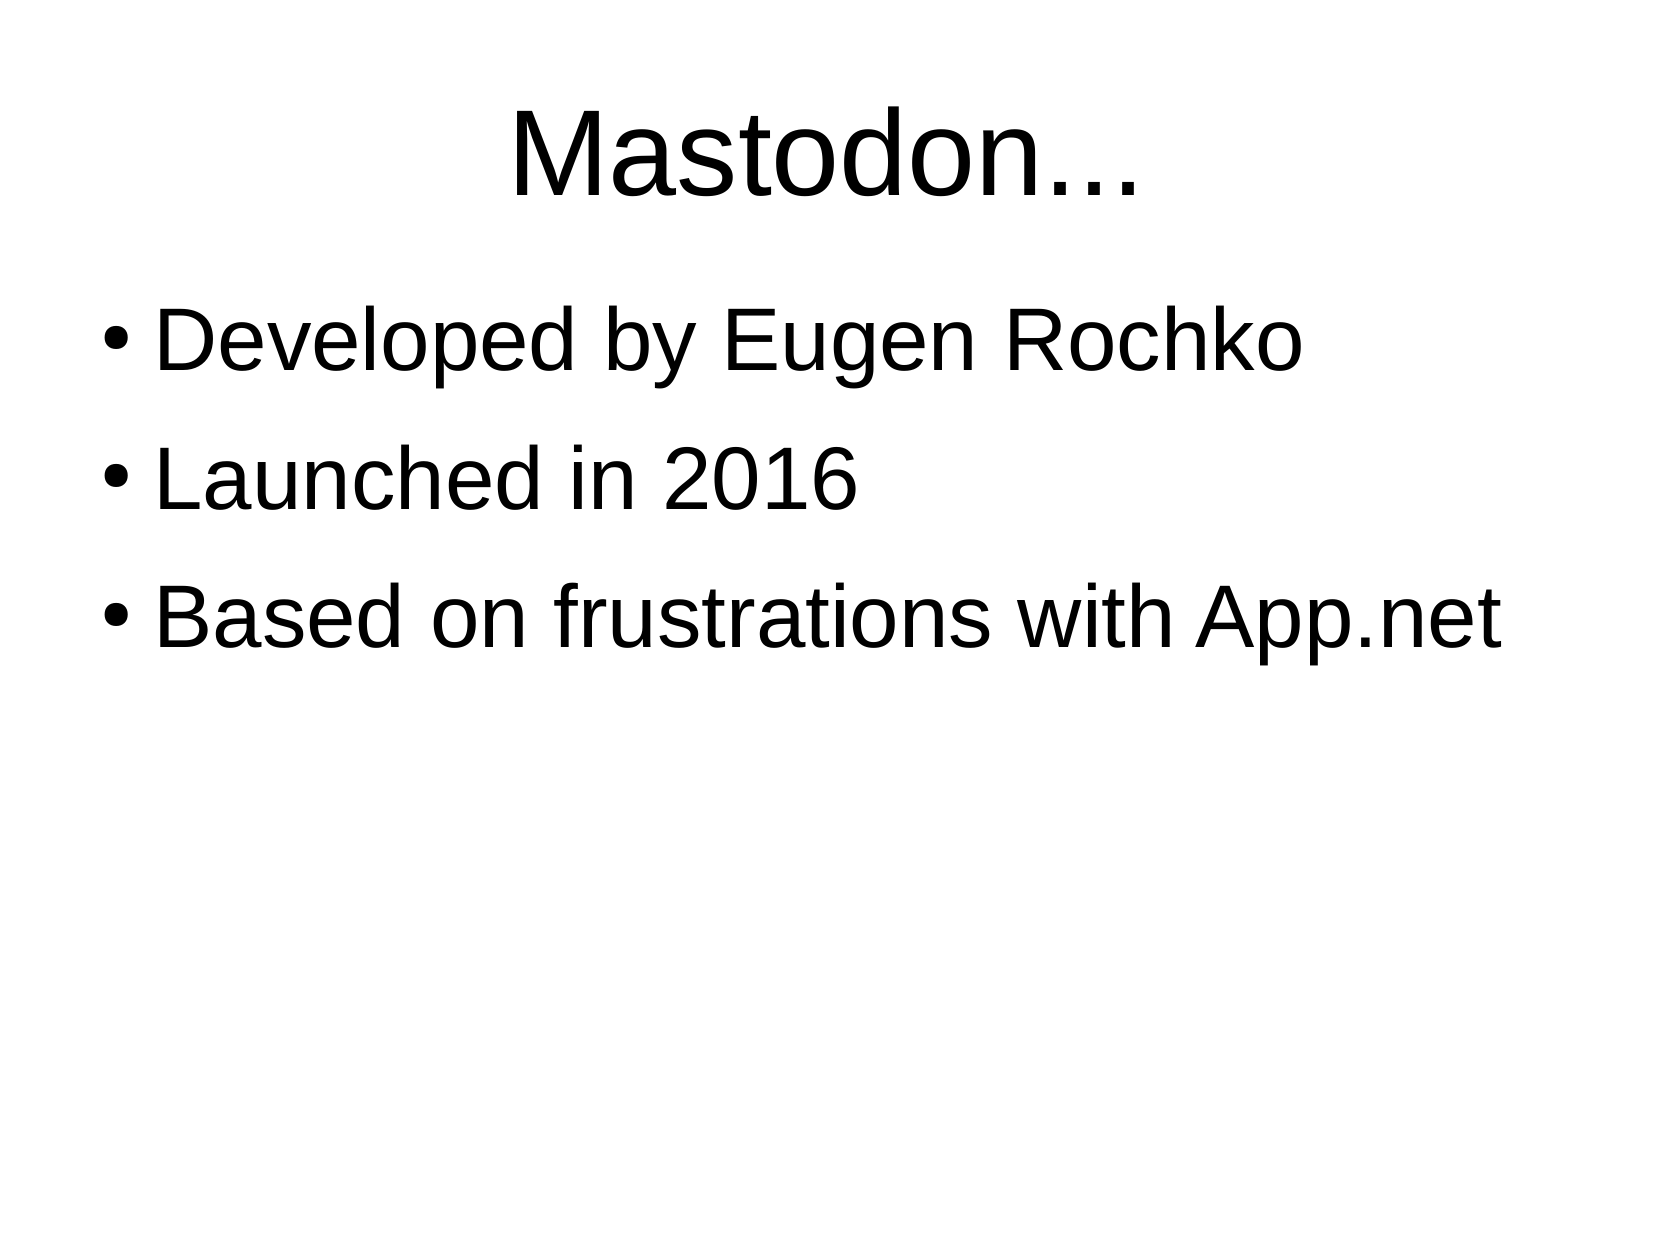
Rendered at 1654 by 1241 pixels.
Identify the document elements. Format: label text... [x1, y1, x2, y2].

list Developed by Eugen Rochko Launched in 2016 Based on frustrations with App.net [82, 290, 1571, 1010]
title Mastodon... [82, 49, 1571, 257]
